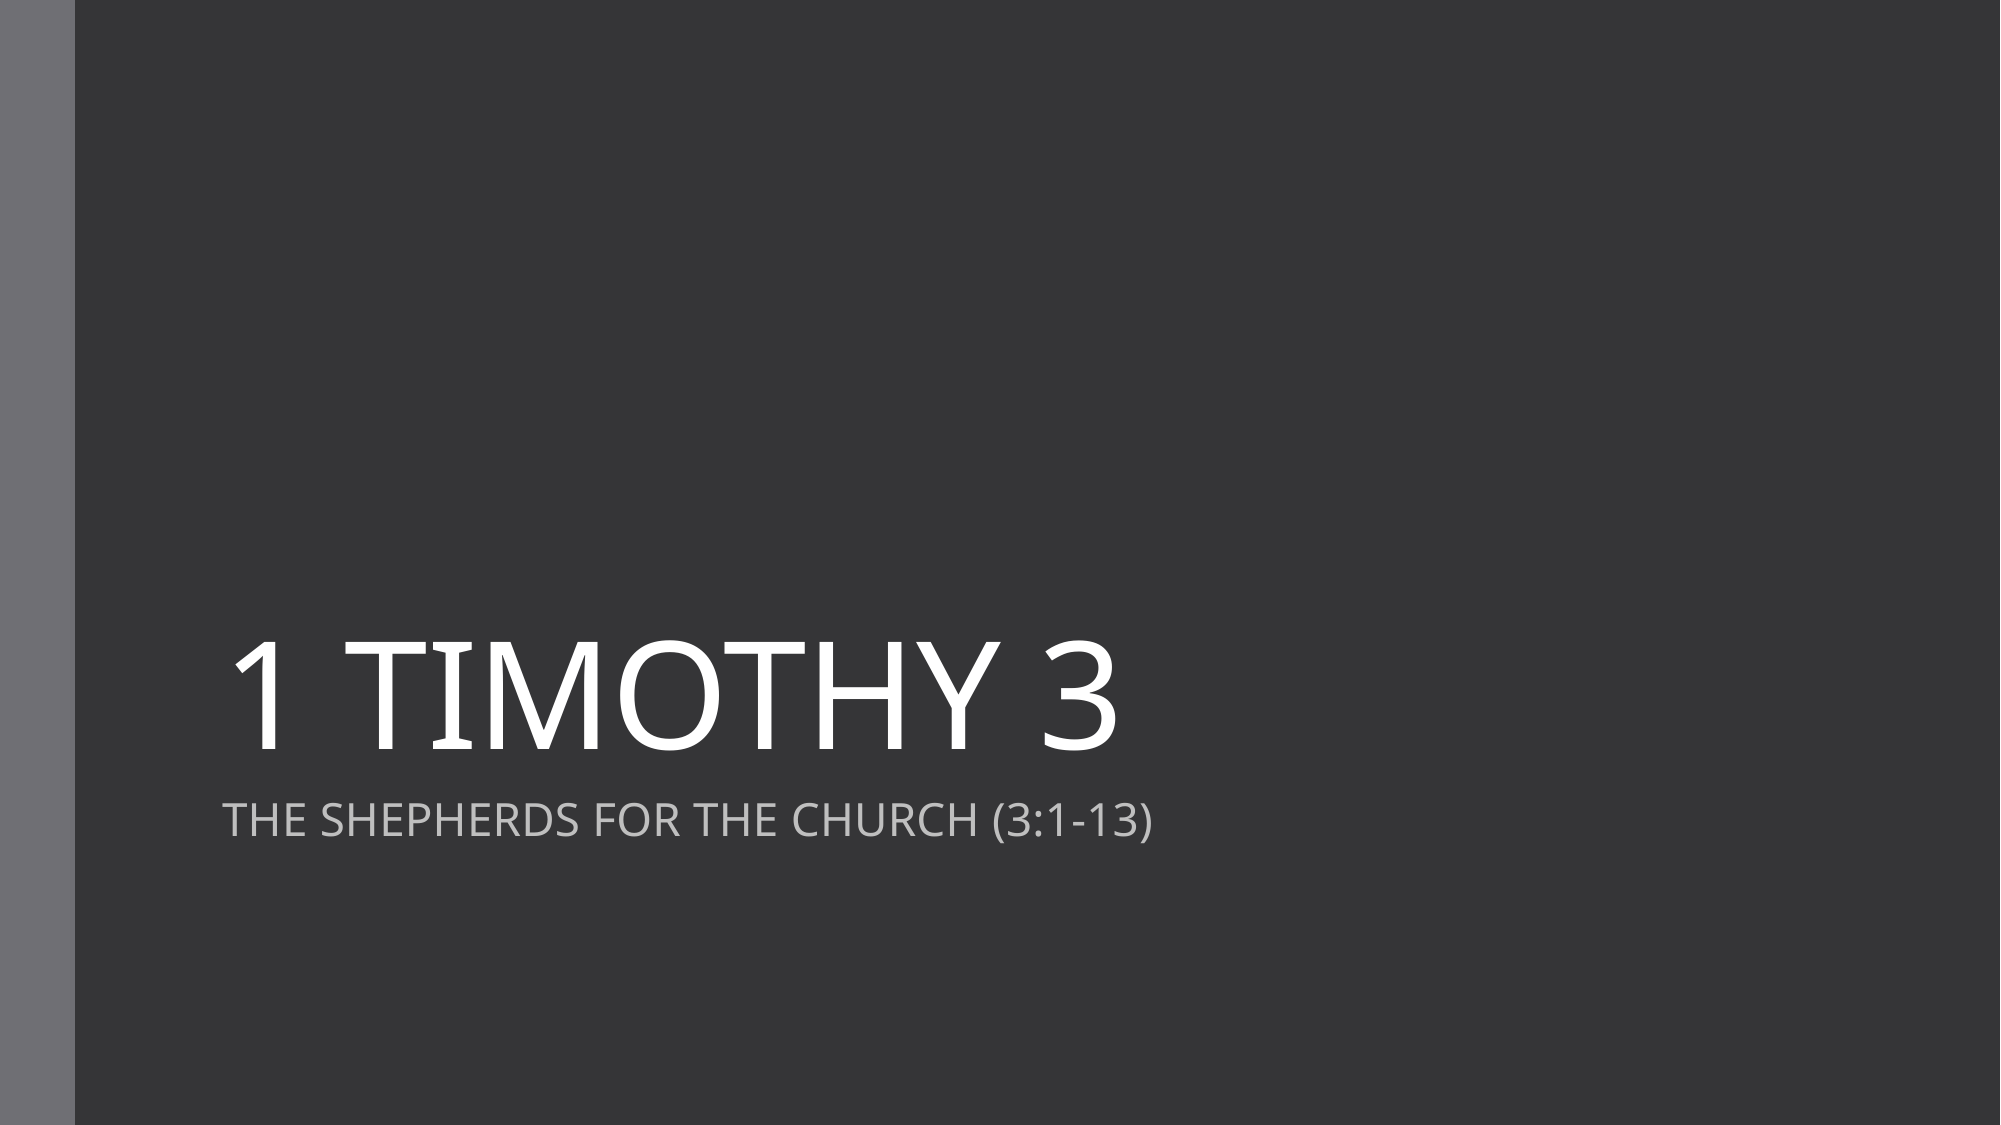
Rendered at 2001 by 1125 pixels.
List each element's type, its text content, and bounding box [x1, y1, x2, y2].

subtitle THE SHEPHERDS FOR THE CHURCH (3:1-13) [206, 787, 1752, 1066]
title 1 TIMOTHY 3 [206, 124, 1752, 787]
